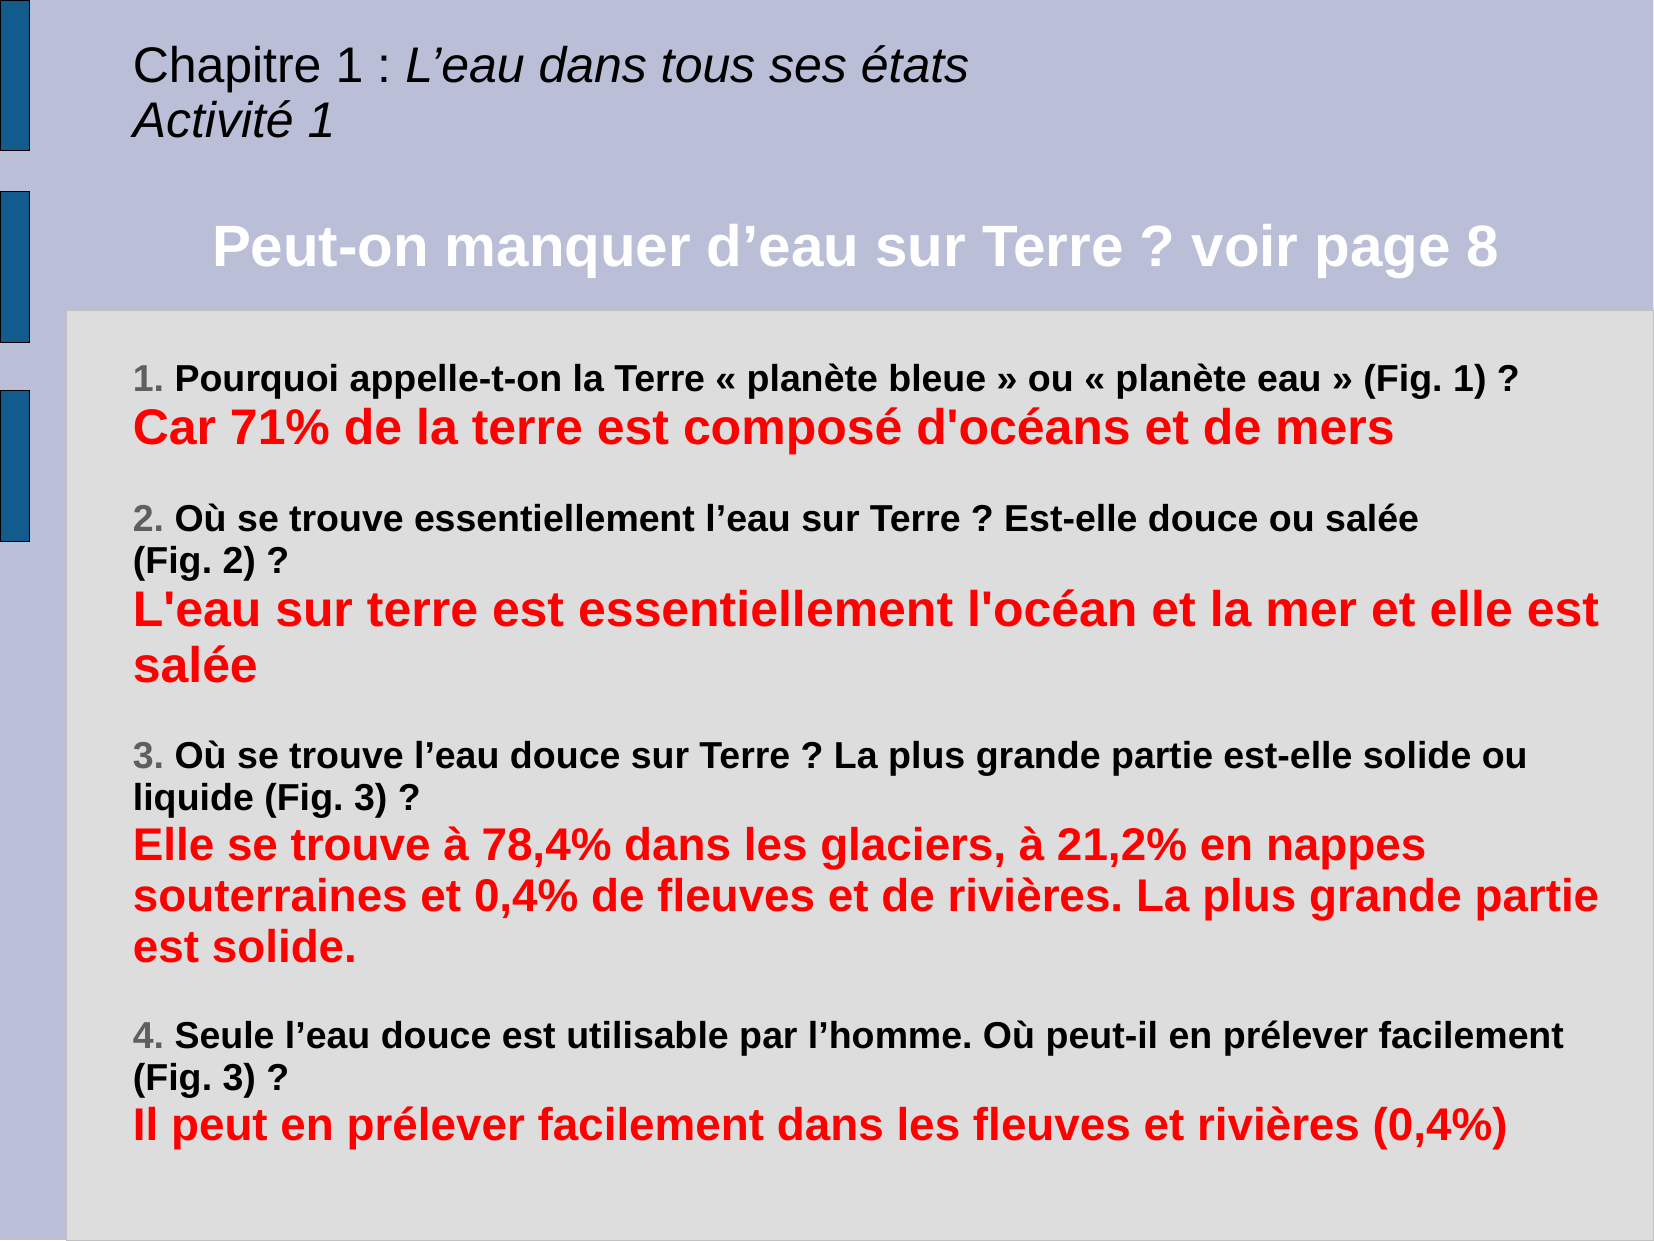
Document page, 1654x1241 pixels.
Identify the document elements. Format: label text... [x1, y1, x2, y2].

text_box Peut-on manquer d’eau sur Terre ? voir page 8 [118, 206, 1595, 289]
text_box Chapitre 1 : L’eau dans tous ses états Activité 1 [118, 29, 1595, 156]
text_box 1. Pourquoi appelle-t-on la Terre « planète bleue » ou « planète eau » (Fig. 1) ? Car 71% de la terre est composé d'océans et de mers 2. Où se trouve essentiellement l’eau sur Terre ? Est-elle douce ou salée (Fig. 2) ? L'eau sur terre est essentiellement l'océan et la mer et elle est salée 3. Où se trouve l’eau douce sur Terre ? La plus grande partie est-elle solide ou liquide (Fig. 3) ? Elle se trouve à 78,4% dans les glaciers, à 21,2% en nappes souterraines et 0,4% de fleuves et de rivières. La plus grande partie est solide. 4. Seule l’eau douce est utilisable par l’homme. Où peut-il en prélever facilement (Fig. 3) ? Il peut en prélever facilement dans les fleuves et rivières (0,4%) [118, 350, 1625, 1178]
